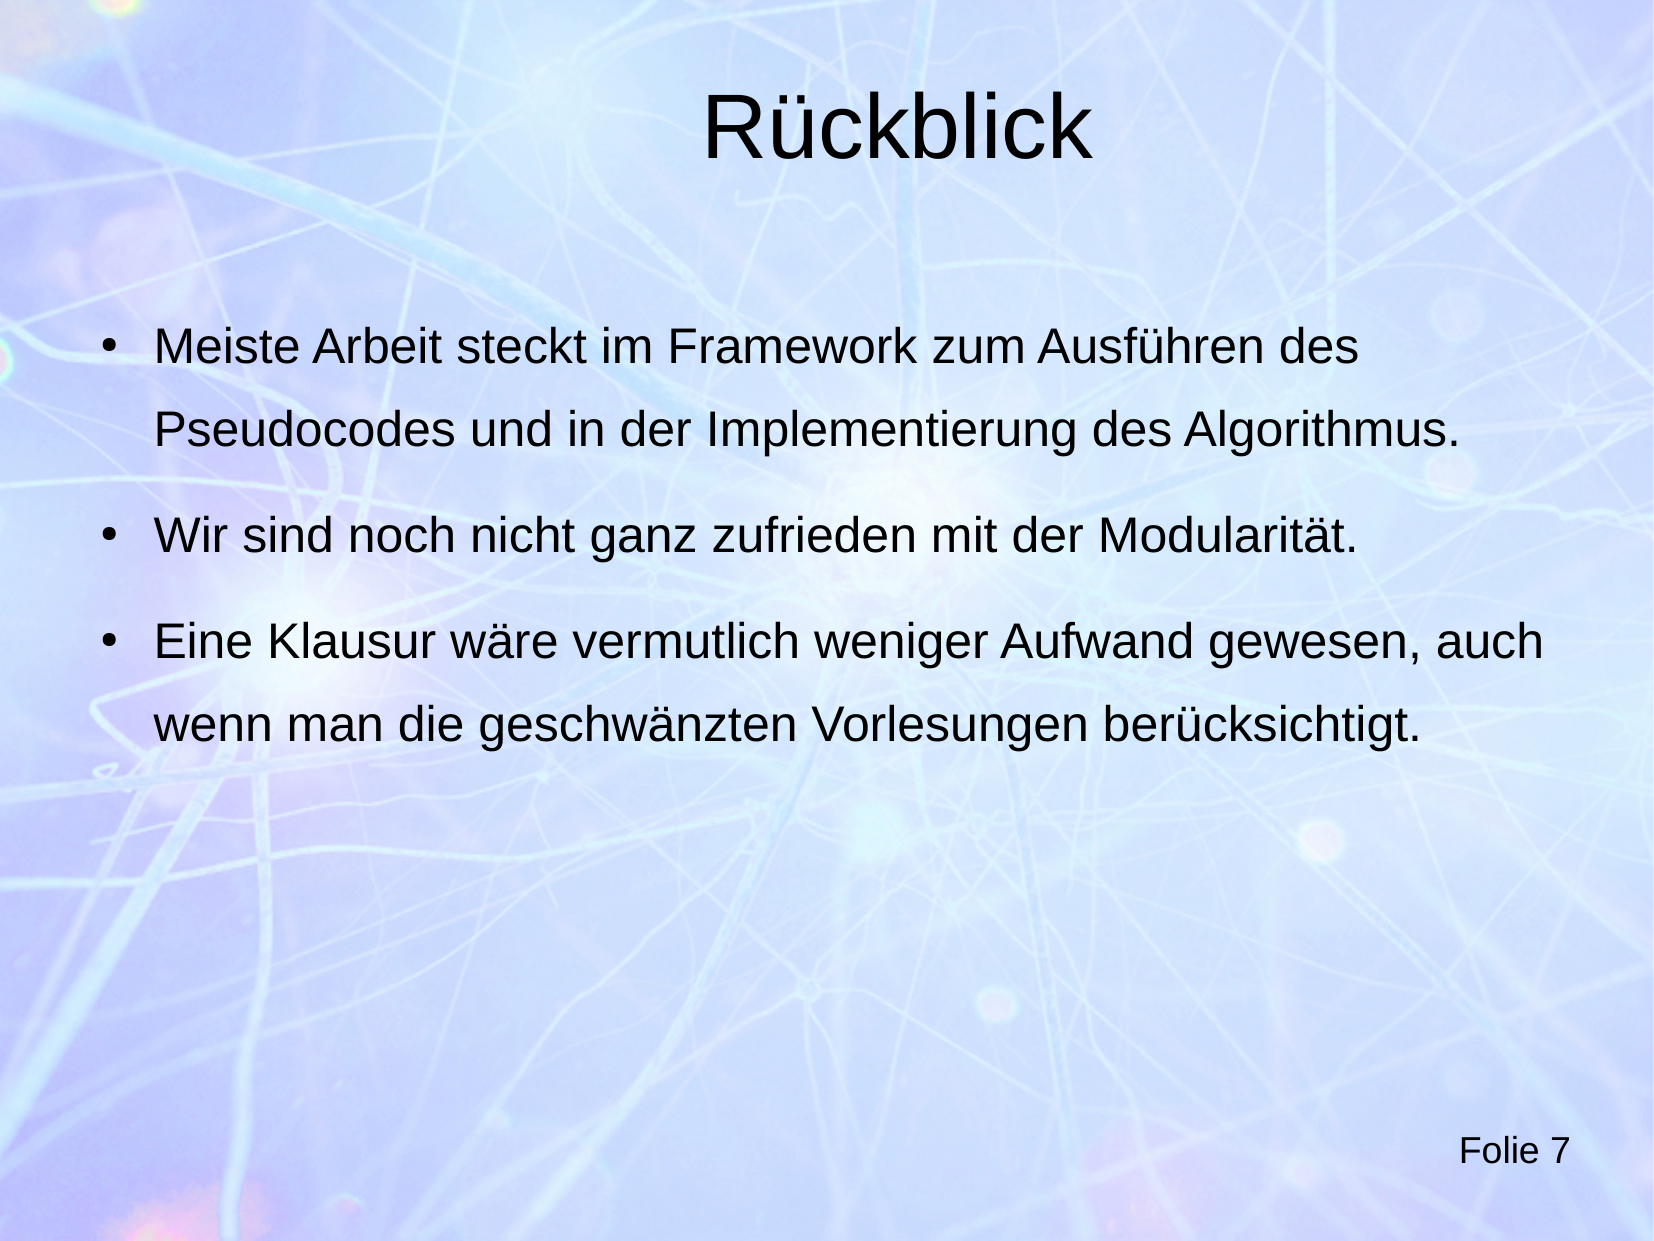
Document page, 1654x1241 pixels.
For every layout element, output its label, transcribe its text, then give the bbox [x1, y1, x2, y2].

picture [0, 0, 1654, 1241]
list Meiste Arbeit steckt im Framework zum Ausführen des Pseudocodes und in der Implementierung des Algorithmus. Wir sind noch nicht ganz zufrieden mit der Modularität. Eine Klausur wäre vermutlich weniger Aufwand gewesen, auch wenn man die geschwänzten Vorlesungen berücksichtigt. [82, 290, 1571, 1010]
title Rückblick [236, 23, 1560, 231]
